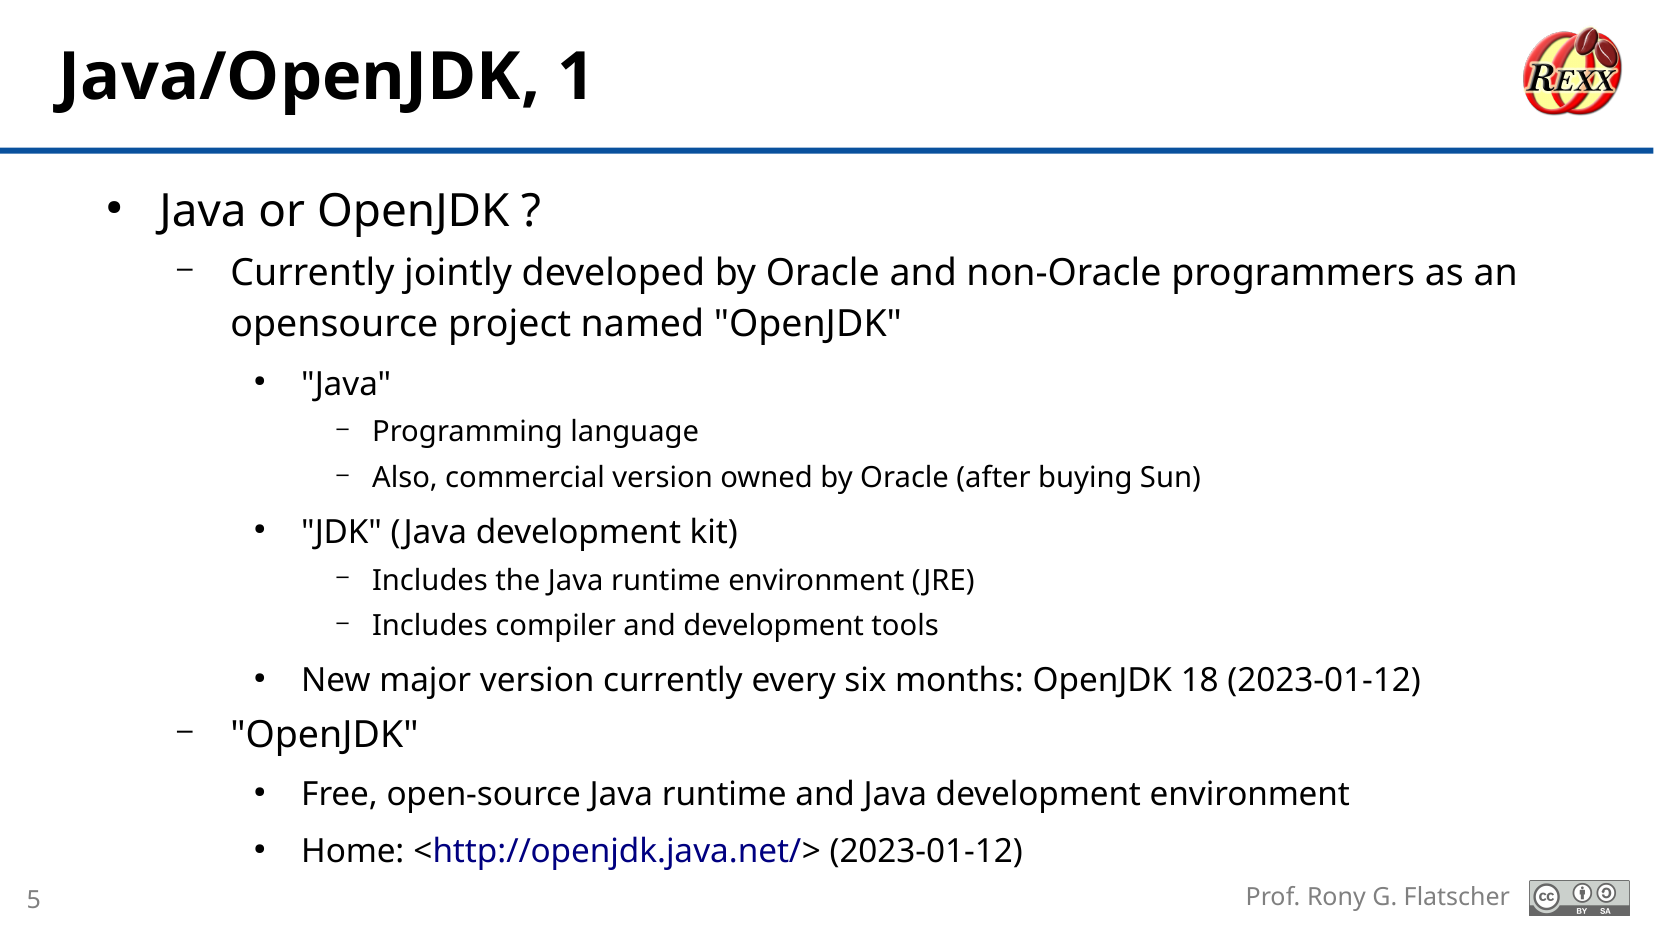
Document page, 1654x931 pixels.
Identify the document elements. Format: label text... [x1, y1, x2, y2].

title Java/OpenJDK, 1 [0, 0, 1625, 148]
list Java or OpenJDK ? Currently jointly developed by Oracle and non-Oracle programmers as an opensource project named "OpenJDK" "Java" Programming language Also, commercial version owned by Oracle (after buying Sun) "JDK" (Java development kit) Includes the Java runtime environment (JRE) Includes compiler and development tools New major version currently every six months: OpenJDK 18 (2023-01-12) "OpenJDK" Free, open-source Java runtime and Java development environment Home: <http://openjdk.java.net/> (2023-01-12) [88, 177, 1577, 857]
